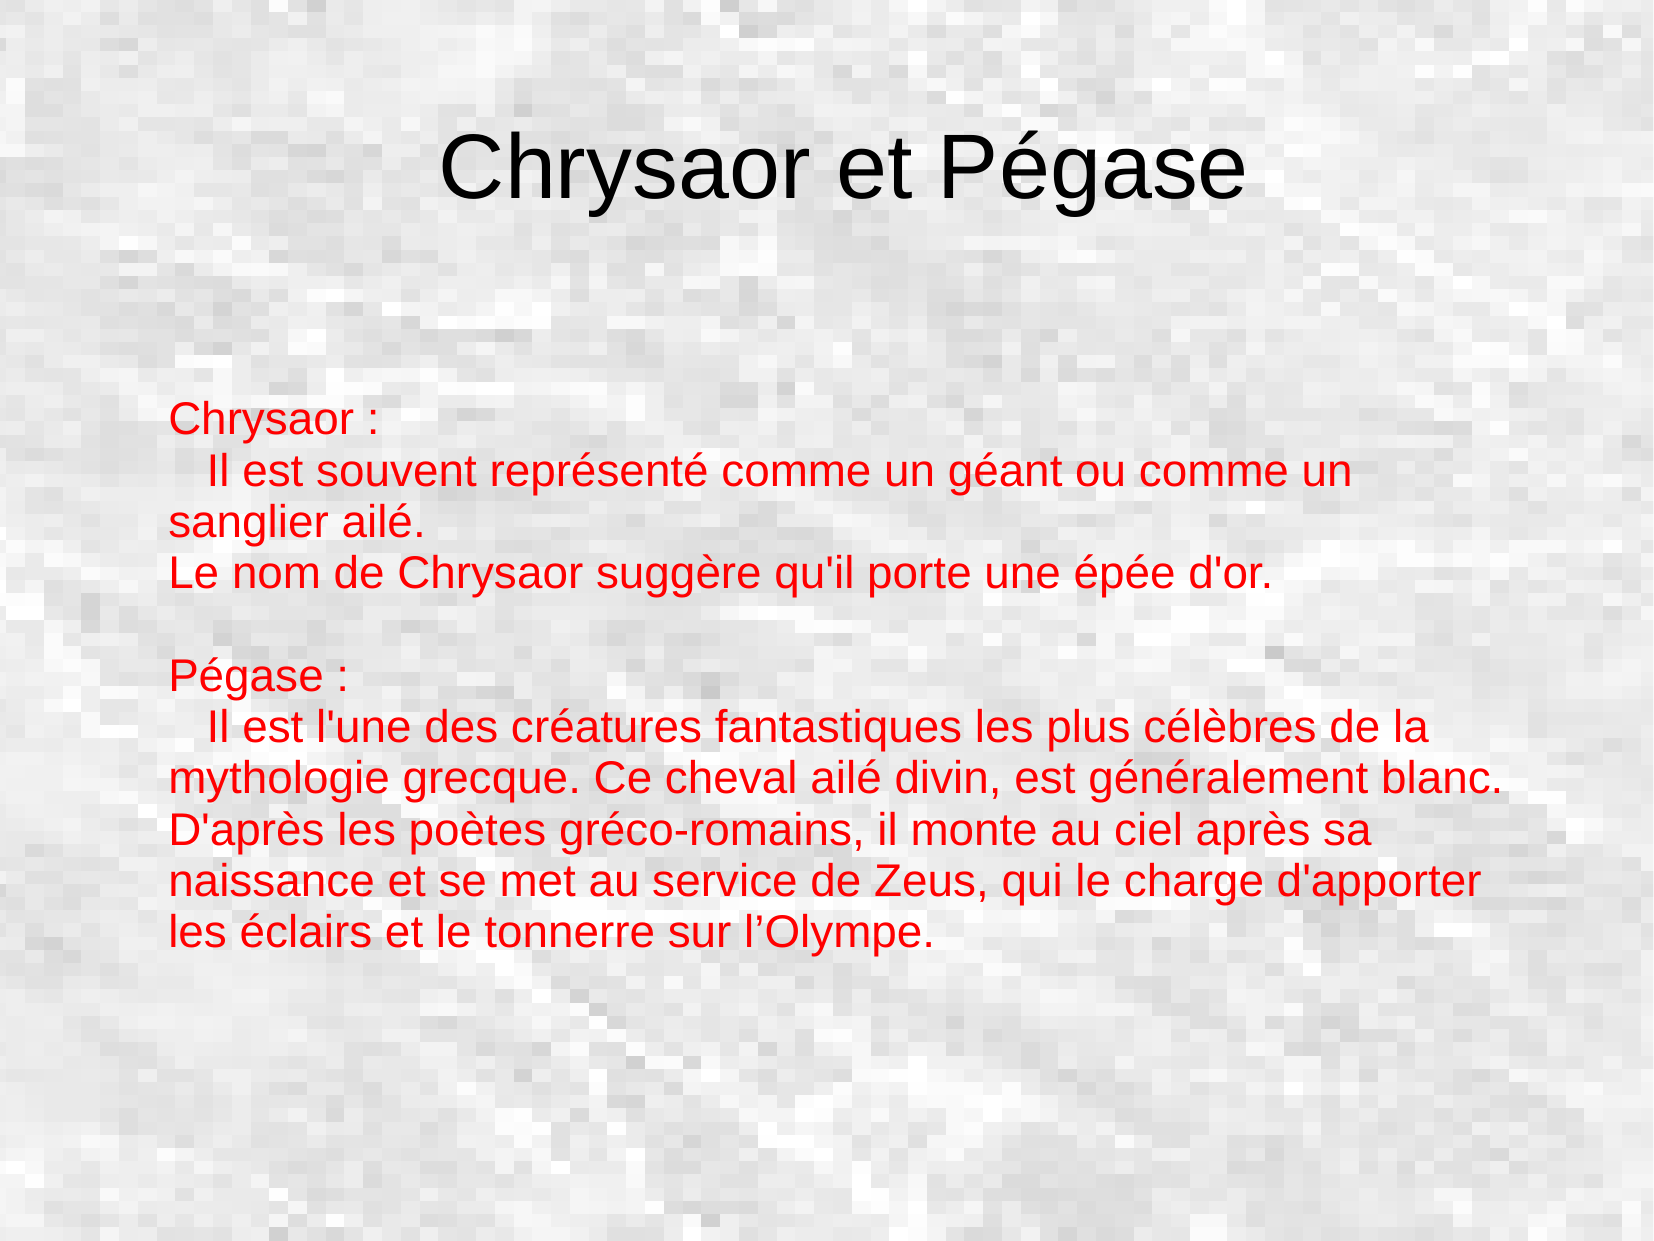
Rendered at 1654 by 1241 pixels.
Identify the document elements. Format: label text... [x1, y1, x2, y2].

subtitle Chrysaor et Pégase [82, 49, 1571, 284]
text_box Chrysaor : Il est souvent représenté comme un géant ou comme un sanglier ailé. Le nom de Chrysaor suggère qu'il porte une épée d'or. Pégase : Il est l'une des créatures fantastiques les plus célèbres de la mythologie grecque. Ce cheval ailé divin, est généralement blanc. D'après les poètes gréco-romains, il monte au ciel après sa naissance et se met au service de Zeus, qui le charge d'apporter les éclairs et le tonnerre sur l’Olympe. [153, 283, 1524, 1097]
picture [0, 0, 1654, 1241]
